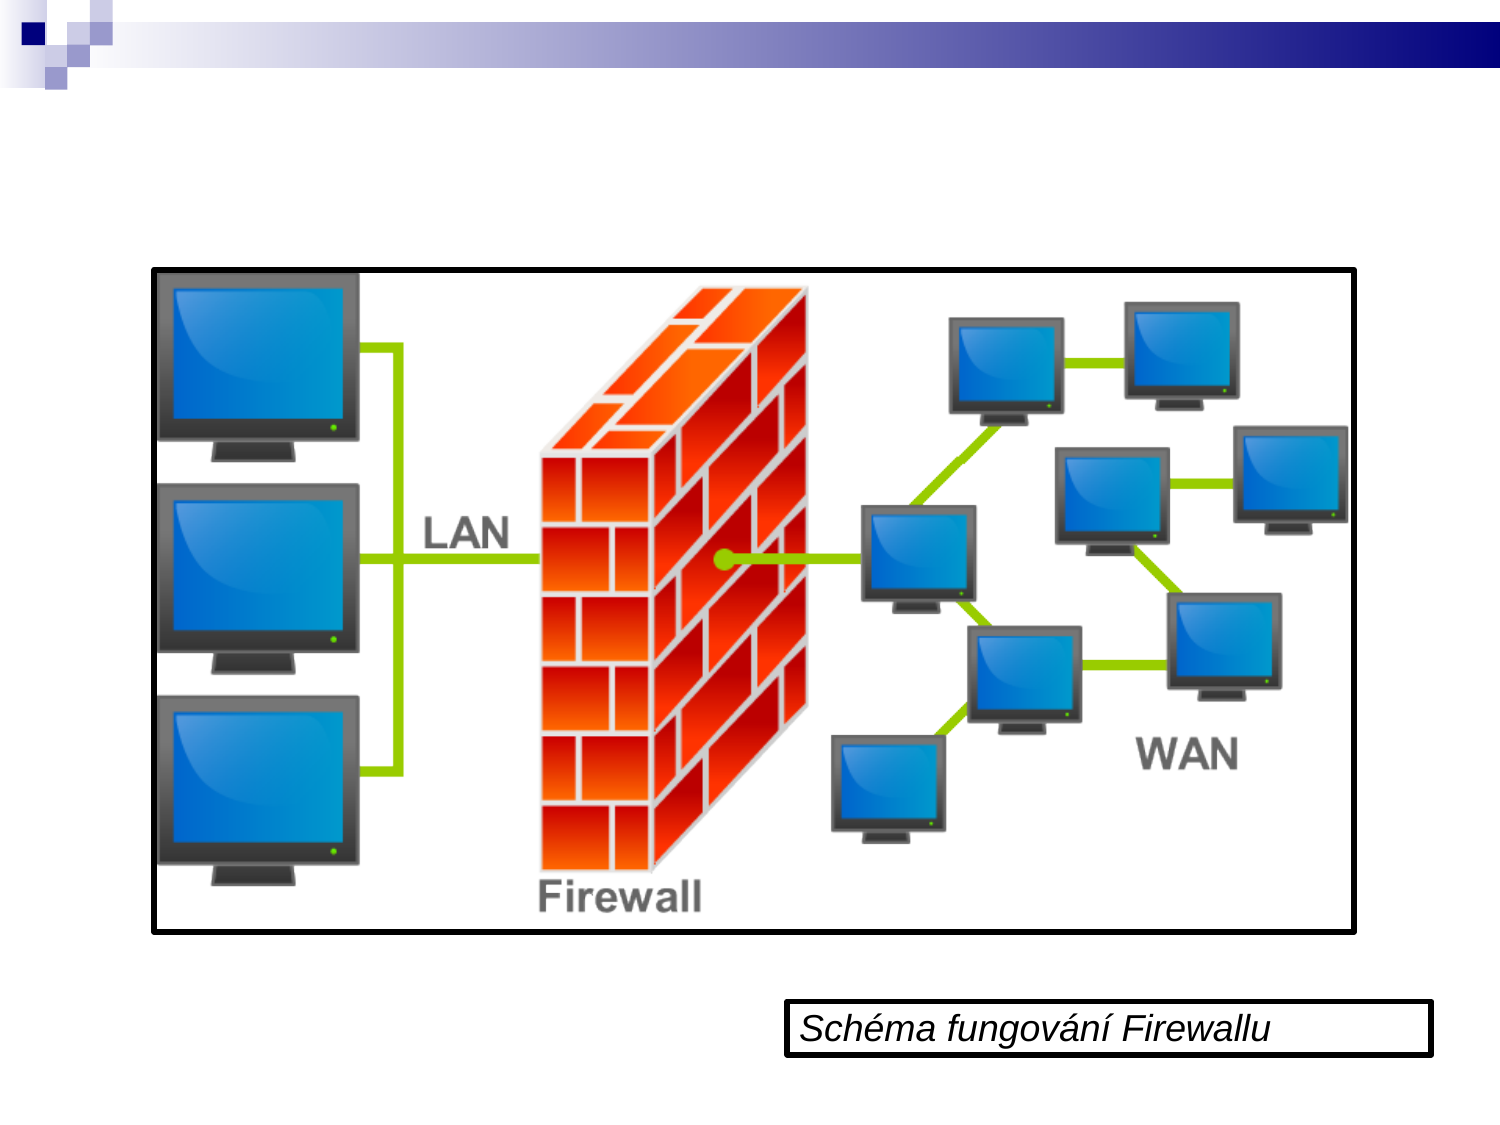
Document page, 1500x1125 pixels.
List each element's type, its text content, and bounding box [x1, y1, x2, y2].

text_box Schéma fungování Firewallu [787, 1001, 1432, 1055]
picture [157, 272, 1352, 929]
